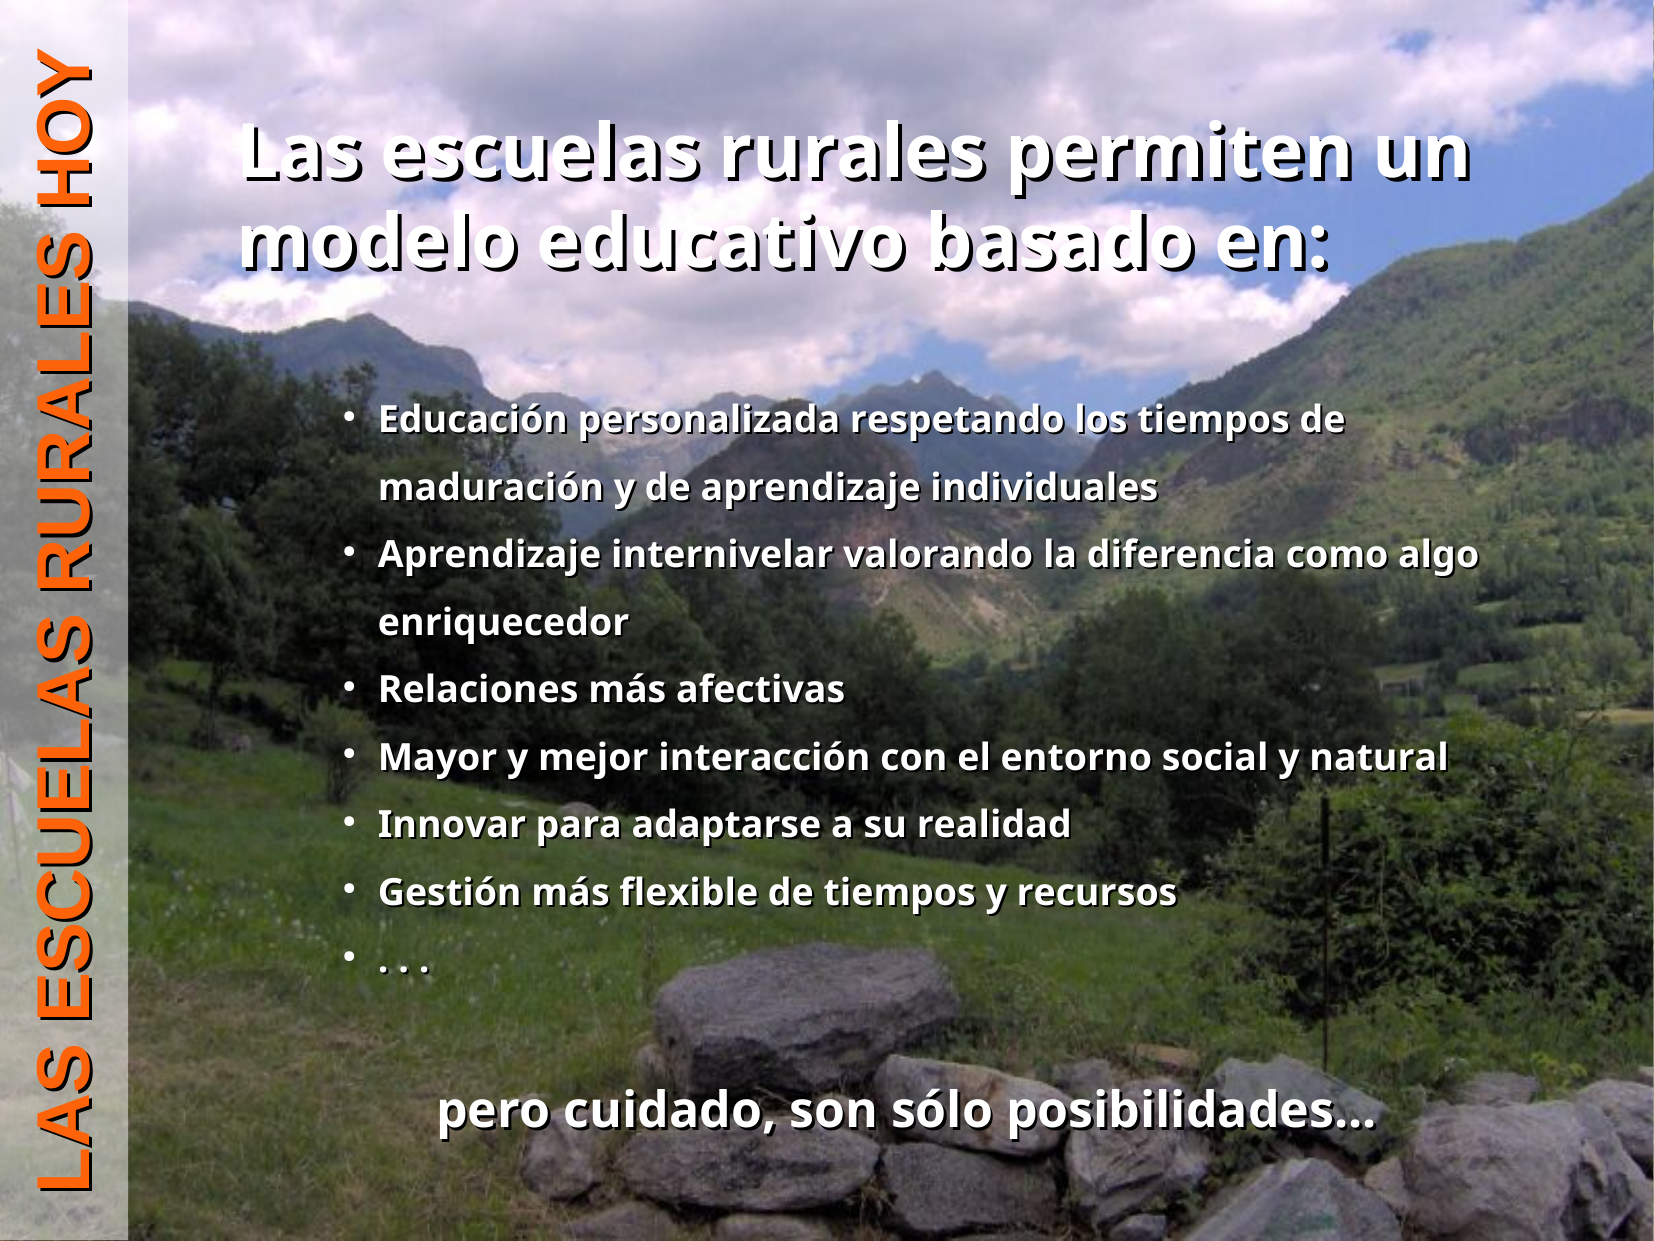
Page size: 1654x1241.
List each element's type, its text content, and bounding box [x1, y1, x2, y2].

text_box LAS ESCUELAS RURALES HOY [0, 0, 129, 1241]
picture [129, 0, 1654, 1241]
text_box Las escuelas rurales permiten un modelo educativo basado en: Educación personalizada respetando los tiempos de maduración y de aprendizaje individuales Aprendizaje internivelar valorando la diferencia como algo enriquecedor Relaciones más afectivas Mayor y mejor interacción con el entorno social y natural Innovar para adaptarse a su realidad Gestión más flexible de tiempos y recursos . . . pero cuidado, son sólo posibilidades... [236, 59, 1560, 1182]
